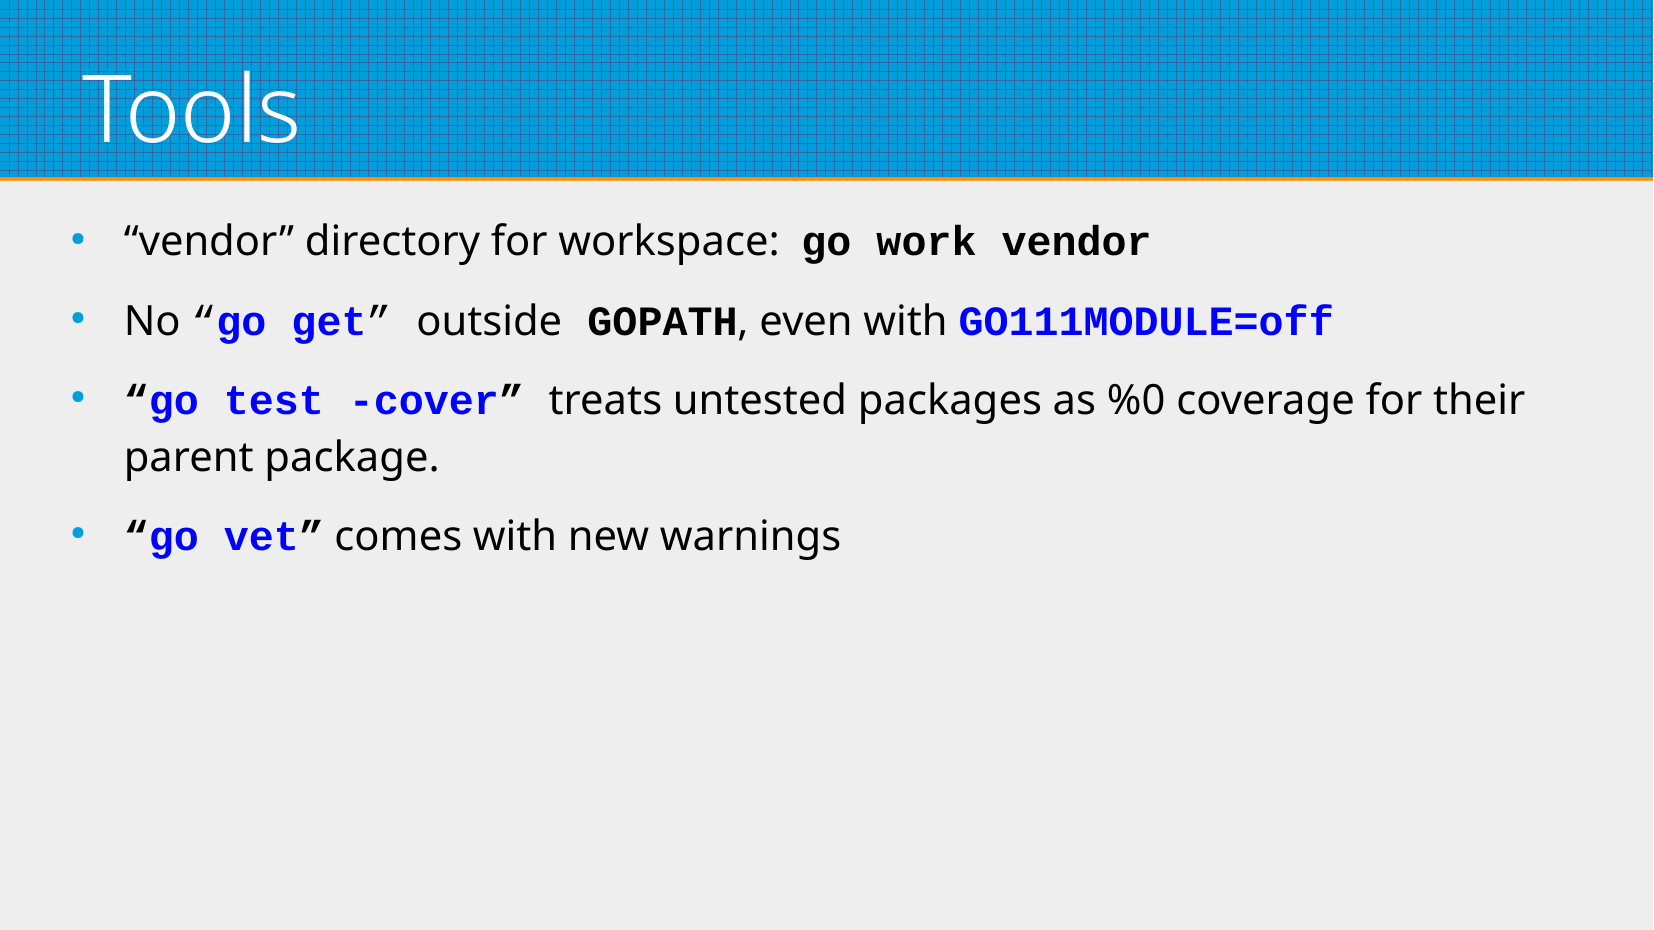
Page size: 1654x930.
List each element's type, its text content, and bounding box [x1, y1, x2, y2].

list “vendor” directory for workspace: go work vendor No “go get” outside GOPATH, even with GO111MODULE=off “go test -cover” treats untested packages as %0 coverage for their parent package. “go vet” comes with new warnings [52, 211, 1633, 751]
title Tools [82, 14, 1571, 171]
